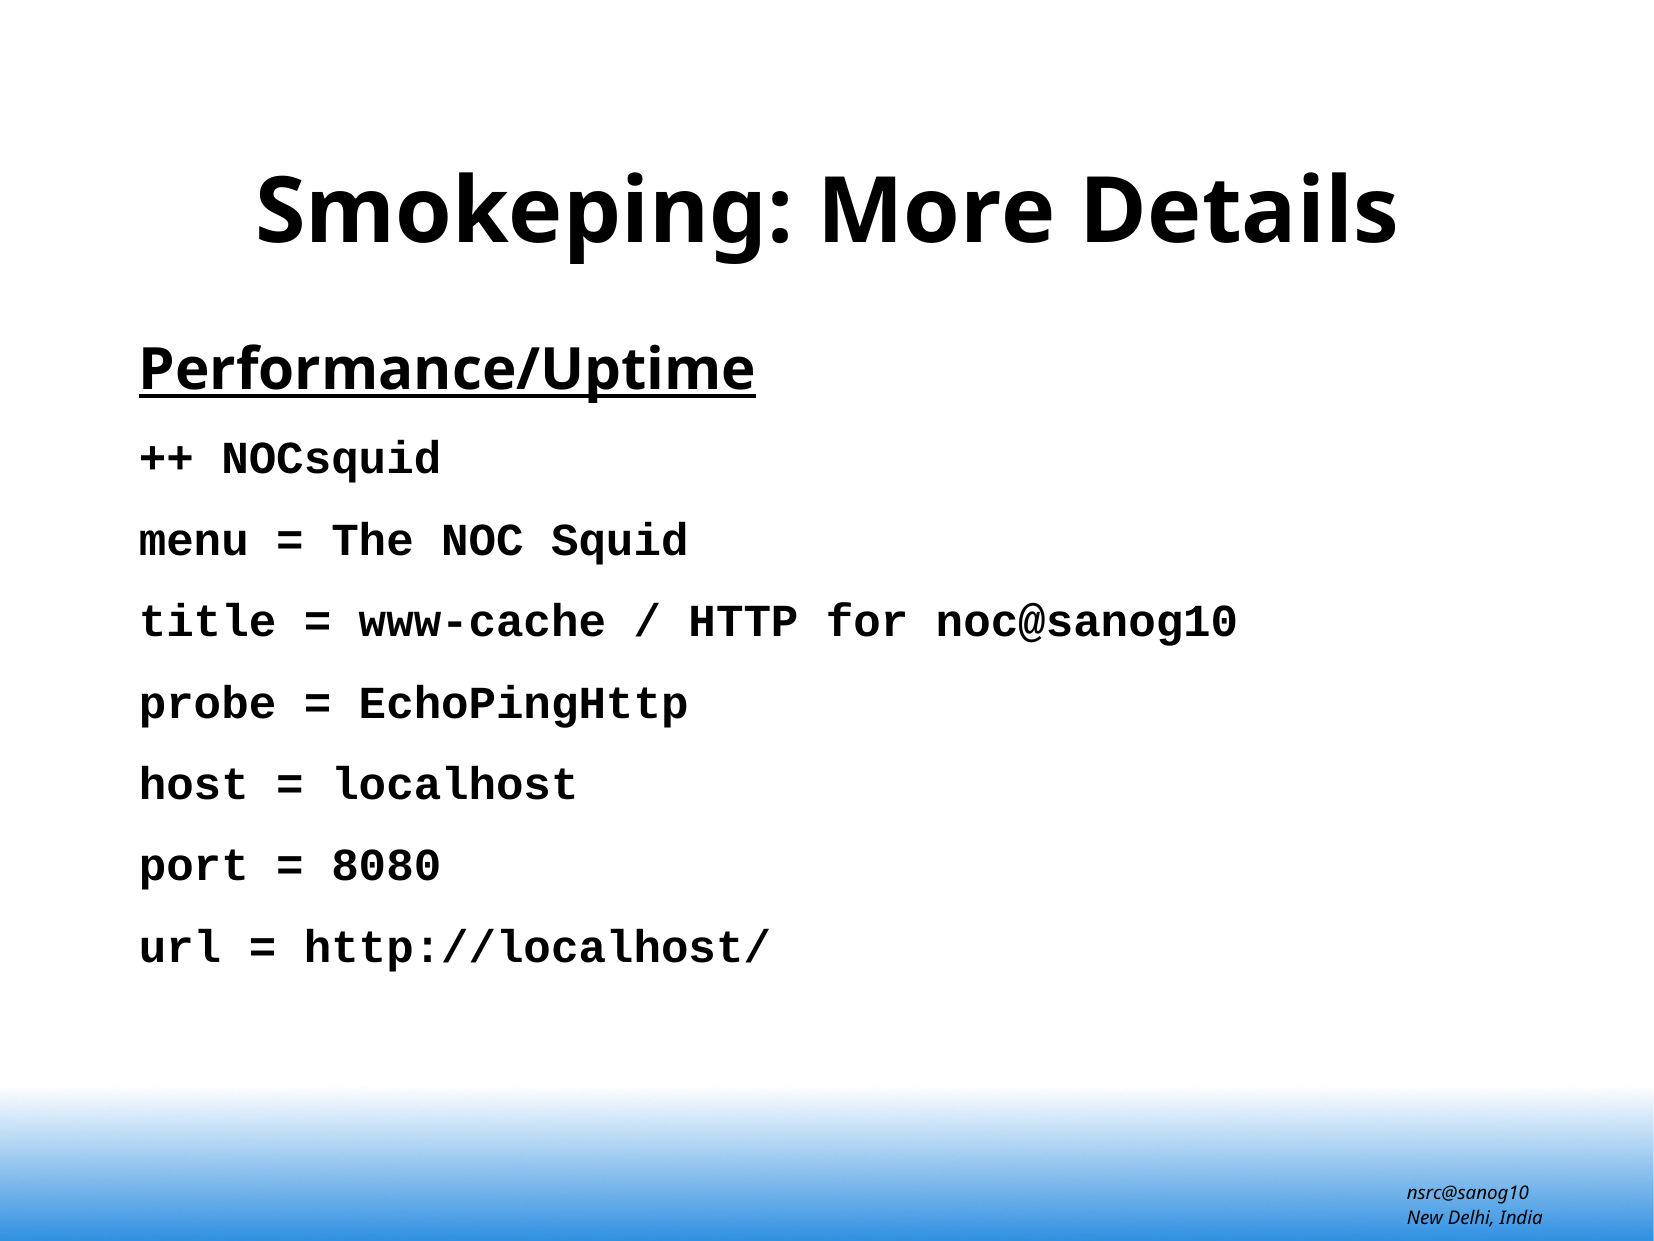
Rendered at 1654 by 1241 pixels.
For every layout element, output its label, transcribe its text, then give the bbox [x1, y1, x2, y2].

list Performance/Uptime ++ NOCsquid menu = The NOC Squid title = www-cache / HTTP for noc@sanog10 probe = EchoPingHttp host = localhost port = 8080 url = http://localhost/ [121, 327, 1559, 1117]
picture [0, 1083, 1654, 1241]
title Smokeping: More Details [121, 102, 1534, 311]
